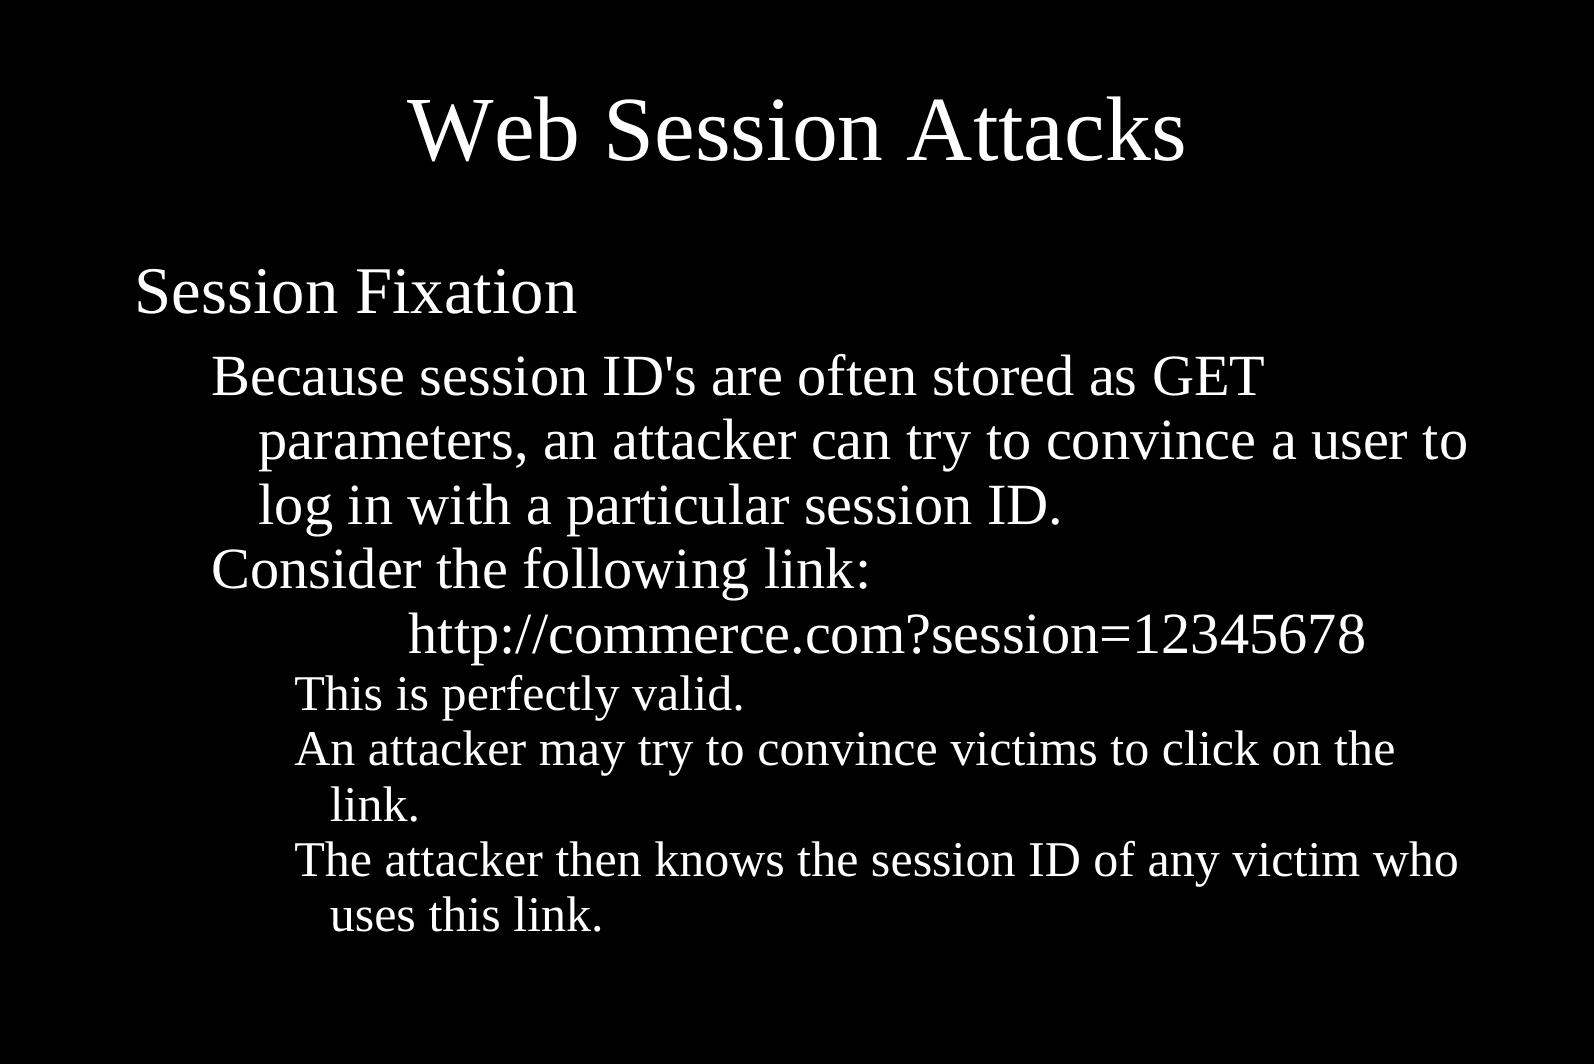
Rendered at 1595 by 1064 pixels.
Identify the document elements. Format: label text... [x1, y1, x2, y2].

title Web Session Attacks [117, 40, 1479, 219]
list Session Fixation Because session ID's are often stored as GET parameters, an attacker can try to convince a user to log in with a particular session ID. Consider the following link: http://commerce.com?session=12345678 This is perfectly valid. An attacker may try to convince victims to click on the link. The attacker then knows the session ID of any victim who uses this link. [117, 254, 1479, 1064]
